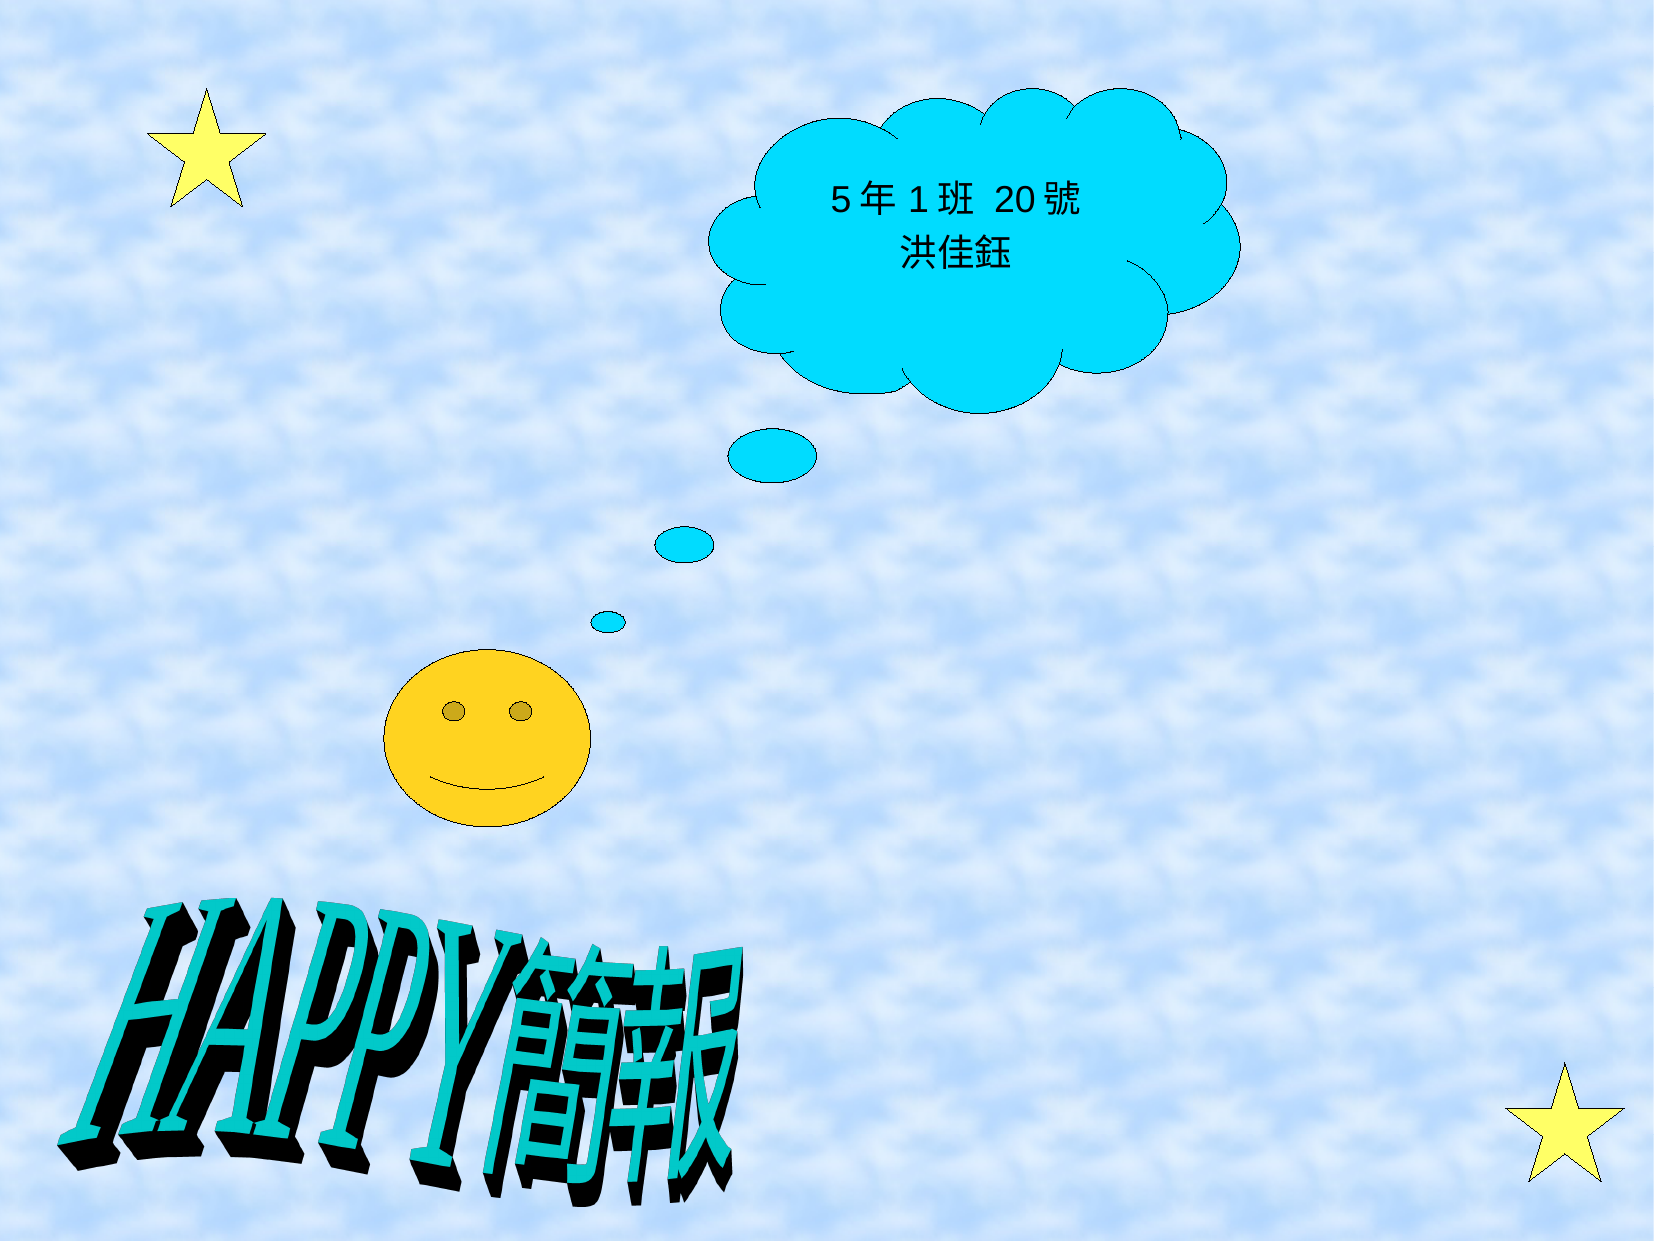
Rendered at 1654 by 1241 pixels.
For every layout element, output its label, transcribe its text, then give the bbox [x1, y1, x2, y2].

picture [0, 0, 1654, 1241]
text_box 5年1班 20號 洪佳鈺 [654, 526, 714, 563]
text_box 5年1班 20號 洪佳鈺 [727, 428, 817, 483]
text_box [383, 650, 591, 827]
text_box 5年1班 20號 洪佳鈺 [708, 88, 1241, 414]
text_box [147, 88, 266, 207]
text_box [1506, 1062, 1625, 1182]
text_box 5年1班 20號 洪佳鈺 [591, 611, 626, 633]
